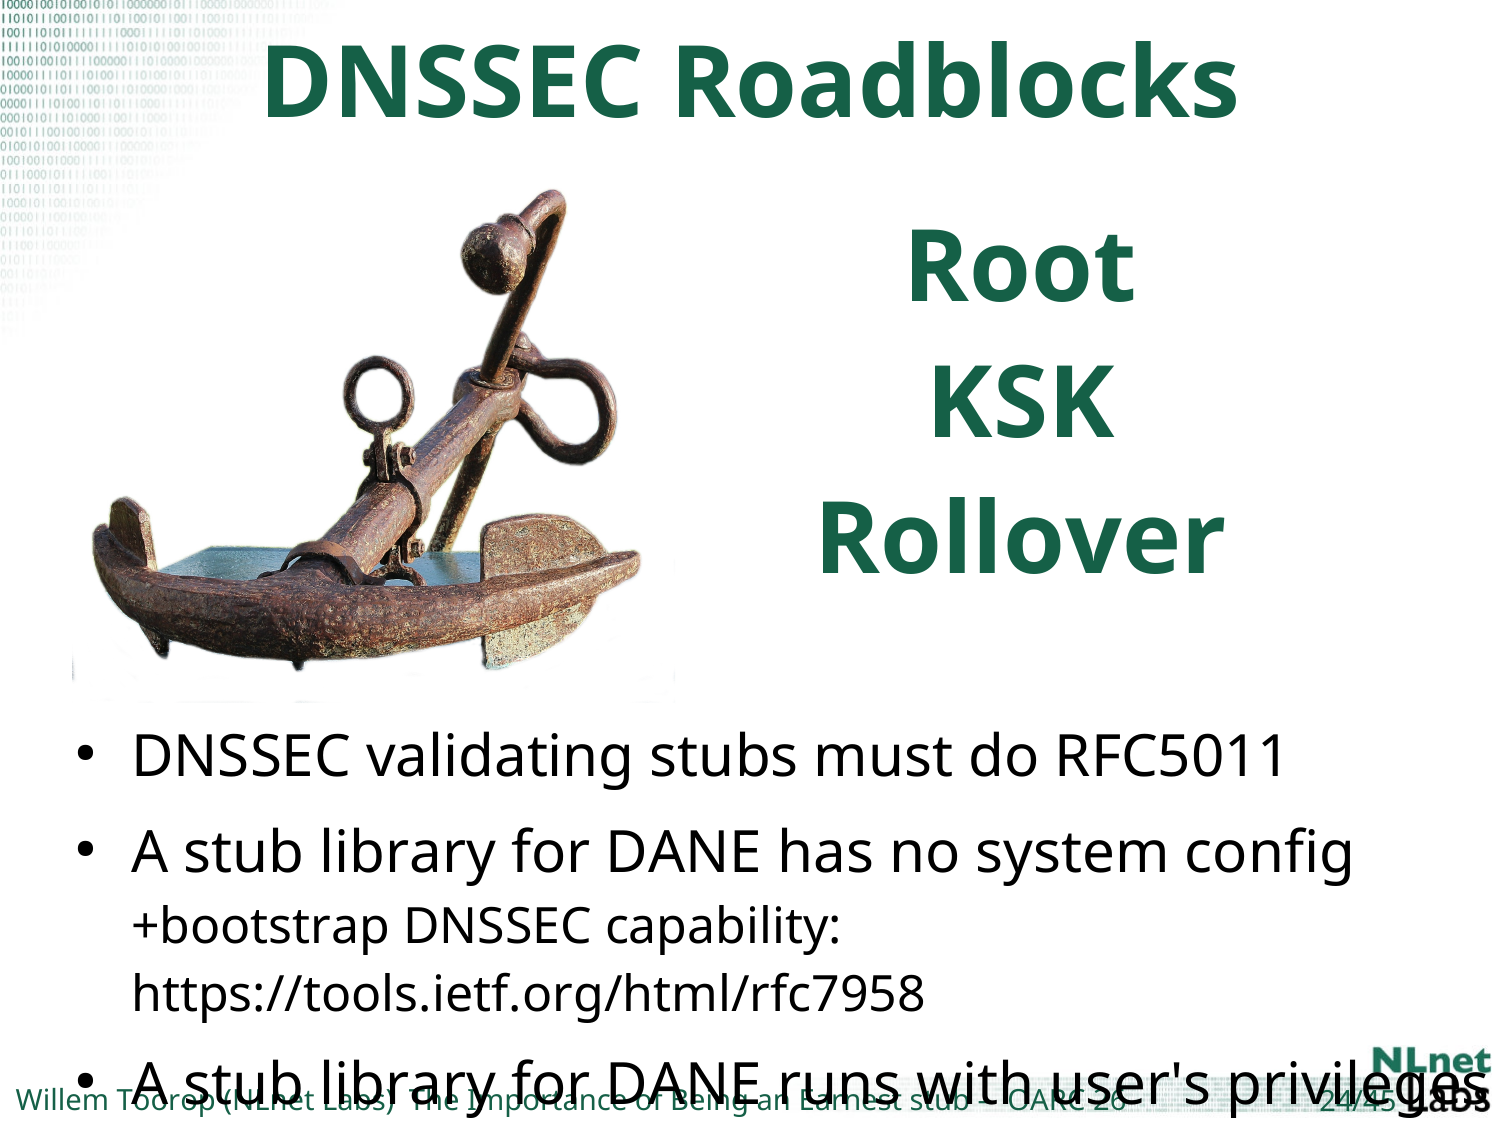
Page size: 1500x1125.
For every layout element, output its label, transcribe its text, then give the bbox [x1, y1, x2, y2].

picture [0, 0, 676, 704]
title DNSSEC Roadblocks [75, 31, 1425, 263]
list DNSSEC validating stubs must do RFC5011 A stub library for DANE has no system config +bootstrap DNSSEC capability: https://tools.ietf.org/html/rfc7958 A stub library for DANE runs with user's privileges [75, 714, 1500, 1005]
picture [774, 1037, 1492, 1124]
text_box Root KSK Rollover [750, 224, 1292, 572]
